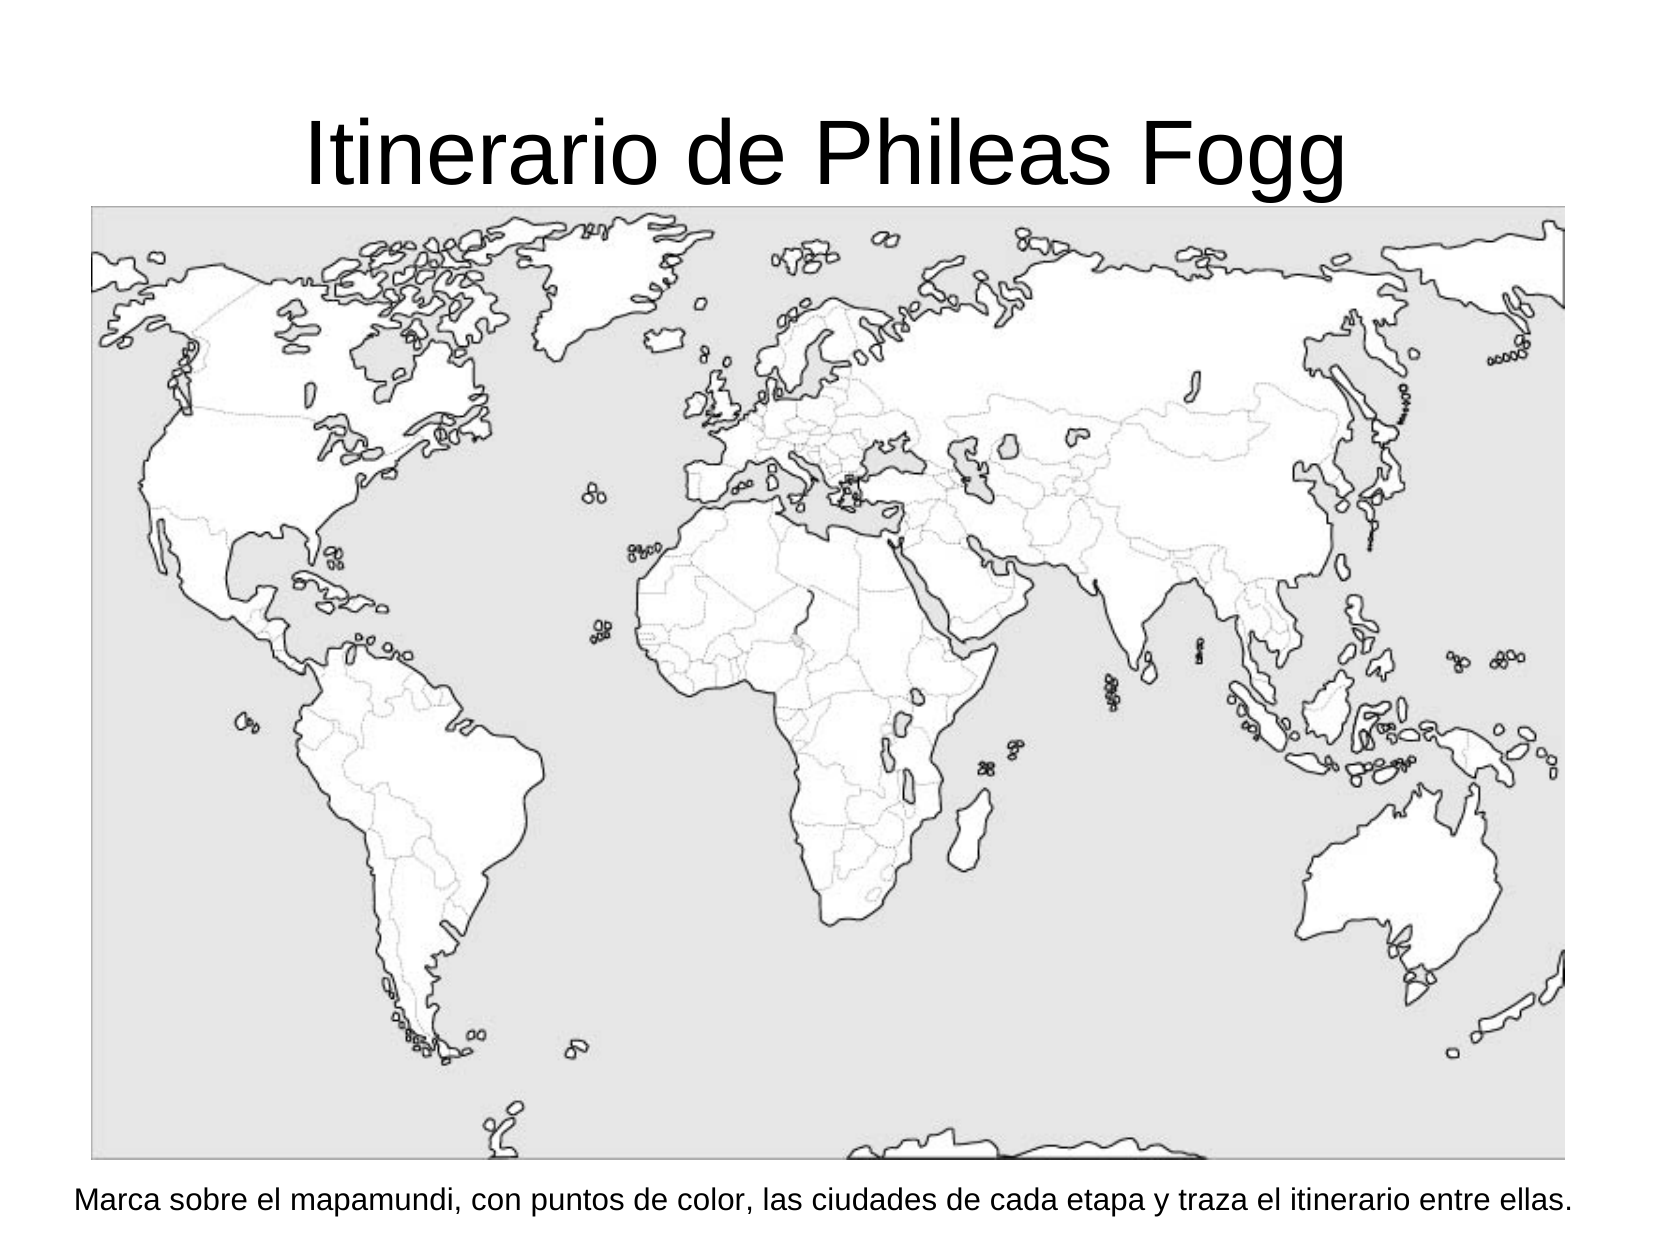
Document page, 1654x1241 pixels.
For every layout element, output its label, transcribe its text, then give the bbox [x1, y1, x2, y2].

text_box Marca sobre el mapamundi, con puntos de color, las ciudades de cada etapa y traza el itinerario entre ellas. [59, 1175, 1625, 1225]
title Itinerario de Phileas Fogg [82, 49, 1571, 257]
picture [91, 206, 1565, 1160]
